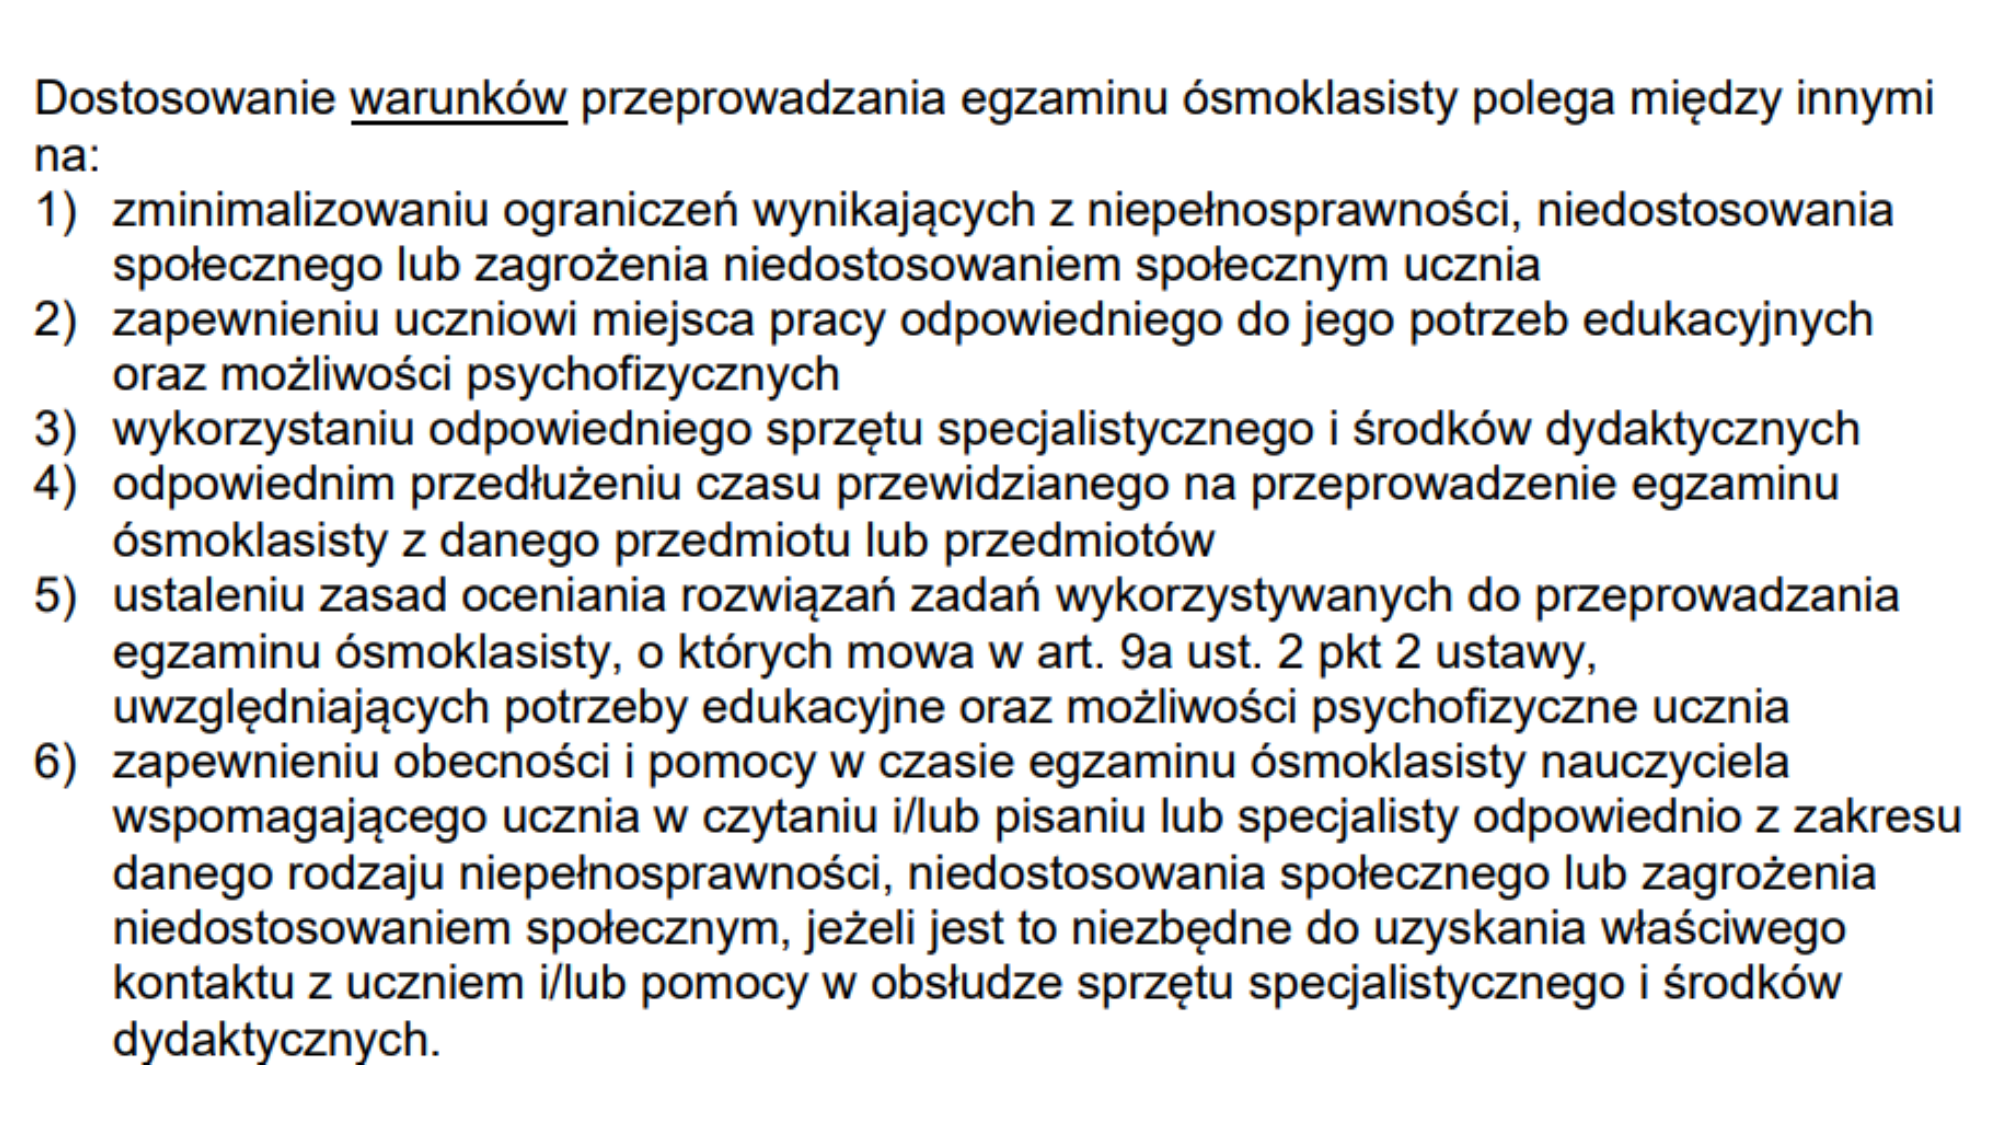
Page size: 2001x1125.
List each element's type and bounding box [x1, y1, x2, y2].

picture [19, 60, 1981, 1065]
